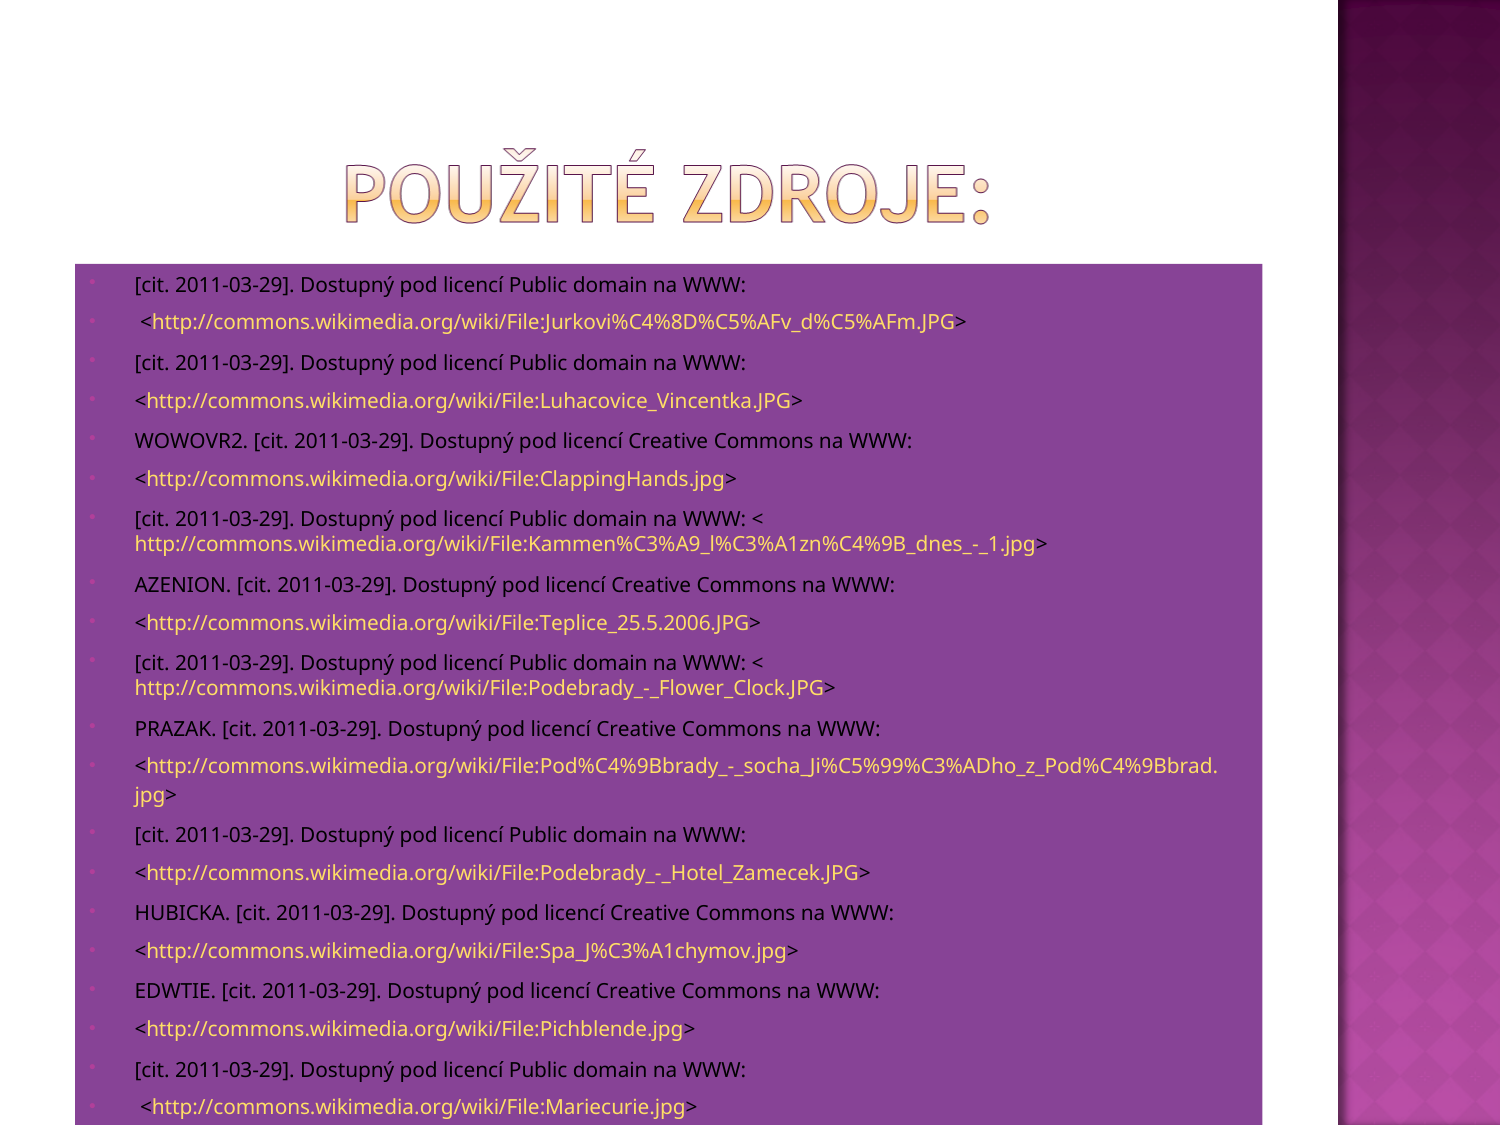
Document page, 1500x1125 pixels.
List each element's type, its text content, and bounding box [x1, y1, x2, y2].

text_box [73, 52, 1265, 241]
list [cit. 2011-03-29]. Dostupný pod licencí Public domain na WWW: <http://commons.wikimedia.org/wiki/File:Jurkovi%C4%8D%C5%AFv_d%C5%AFm.JPG> [cit. 2011-03-29]. Dostupný pod licencí Public domain na WWW: <http://commons.wikimedia.org/wiki/File:Luhacovice_Vincentka.JPG> WOWOVR2. [cit. 2011-03-29]. Dostupný pod licencí Creative Commons na WWW: <http://commons.wikimedia.org/wiki/File:ClappingHands.jpg> [cit. 2011-03-29]. Dostupný pod licencí Public domain na WWW: <http://commons.wikimedia.org/wiki/File:Kammen%C3%A9_l%C3%A1zn%C4%9B_dnes_-_1.jpg> AZENION. [cit. 2011-03-29]. Dostupný pod licencí Creative Commons na WWW: <http://commons.wikimedia.org/wiki/File:Teplice_25.5.2006.JPG> [cit. 2011-03-29]. Dostupný pod licencí Public domain na WWW: <http://commons.wikimedia.org/wiki/File:Podebrady_-_Flower_Clock.JPG> PRAZAK. [cit. 2011-03-29]. Dostupný pod licencí Creative Commons na WWW: <http://commons.wikimedia.org/wiki/File:Pod%C4%9Bbrady_-_socha_Ji%C5%99%C3%ADho_z_Pod%C4%9Bbrad.jpg> [cit. 2011-03-29]. Dostupný pod licencí Public domain na WWW: <http://commons.wikimedia.org/wiki/File:Podebrady_-_Hotel_Zamecek.JPG> HUBICKA. [cit. 2011-03-29]. Dostupný pod licencí Creative Commons na WWW: <http://commons.wikimedia.org/wiki/File:Spa_J%C3%A1chymov.jpg> EDWTIE. [cit. 2011-03-29]. Dostupný pod licencí Creative Commons na WWW: <http://commons.wikimedia.org/wiki/File:Pichblende.jpg> [cit. 2011-03-29]. Dostupný pod licencí Public domain na WWW: <http://commons.wikimedia.org/wiki/File:Mariecurie.jpg> [75, 263, 1263, 1081]
picture [1337, 0, 1500, 1125]
